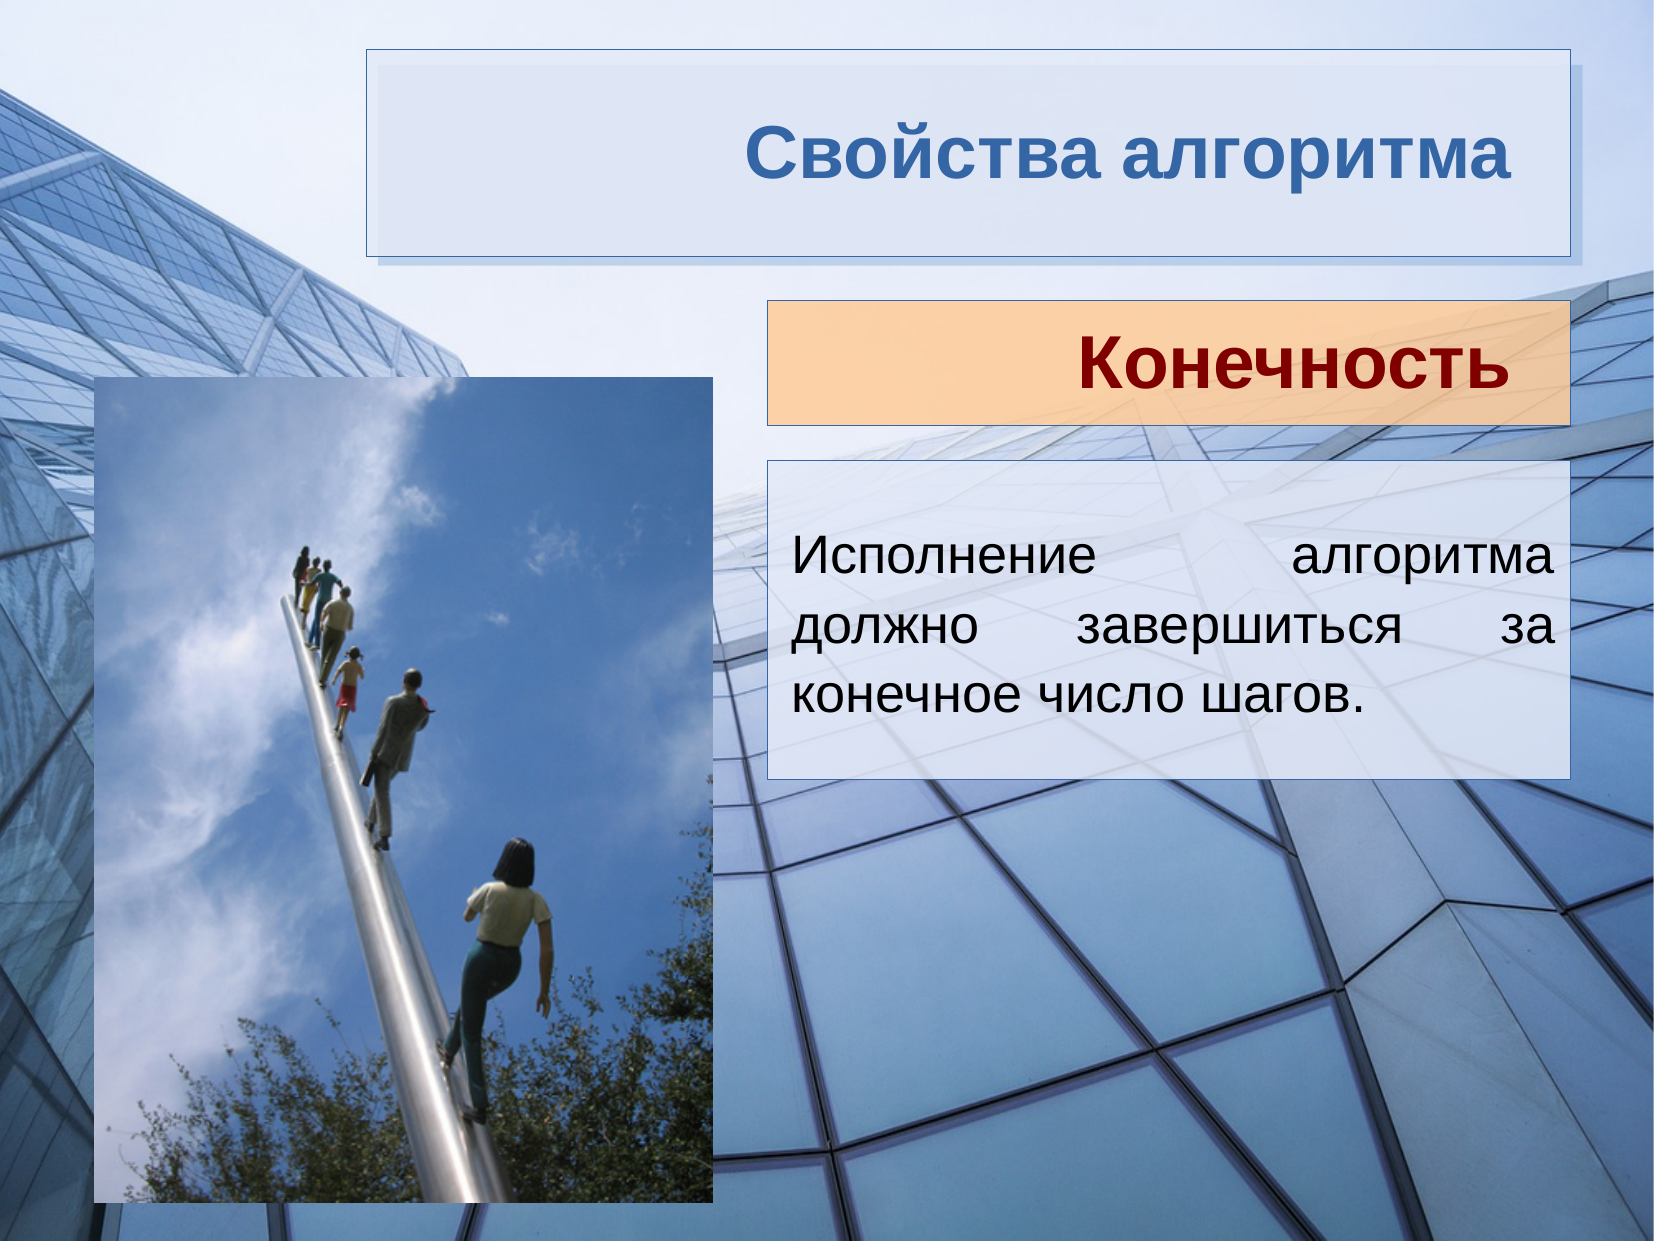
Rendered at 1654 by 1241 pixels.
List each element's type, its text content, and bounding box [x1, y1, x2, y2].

picture [0, 0, 1654, 1241]
text_box [377, 64, 1583, 266]
text_box Исполнение алгоритма должно завершиться за конечное число шагов. [767, 460, 1571, 780]
title Конечность [767, 300, 1571, 426]
title Свойства алгоритма [366, 49, 1571, 257]
